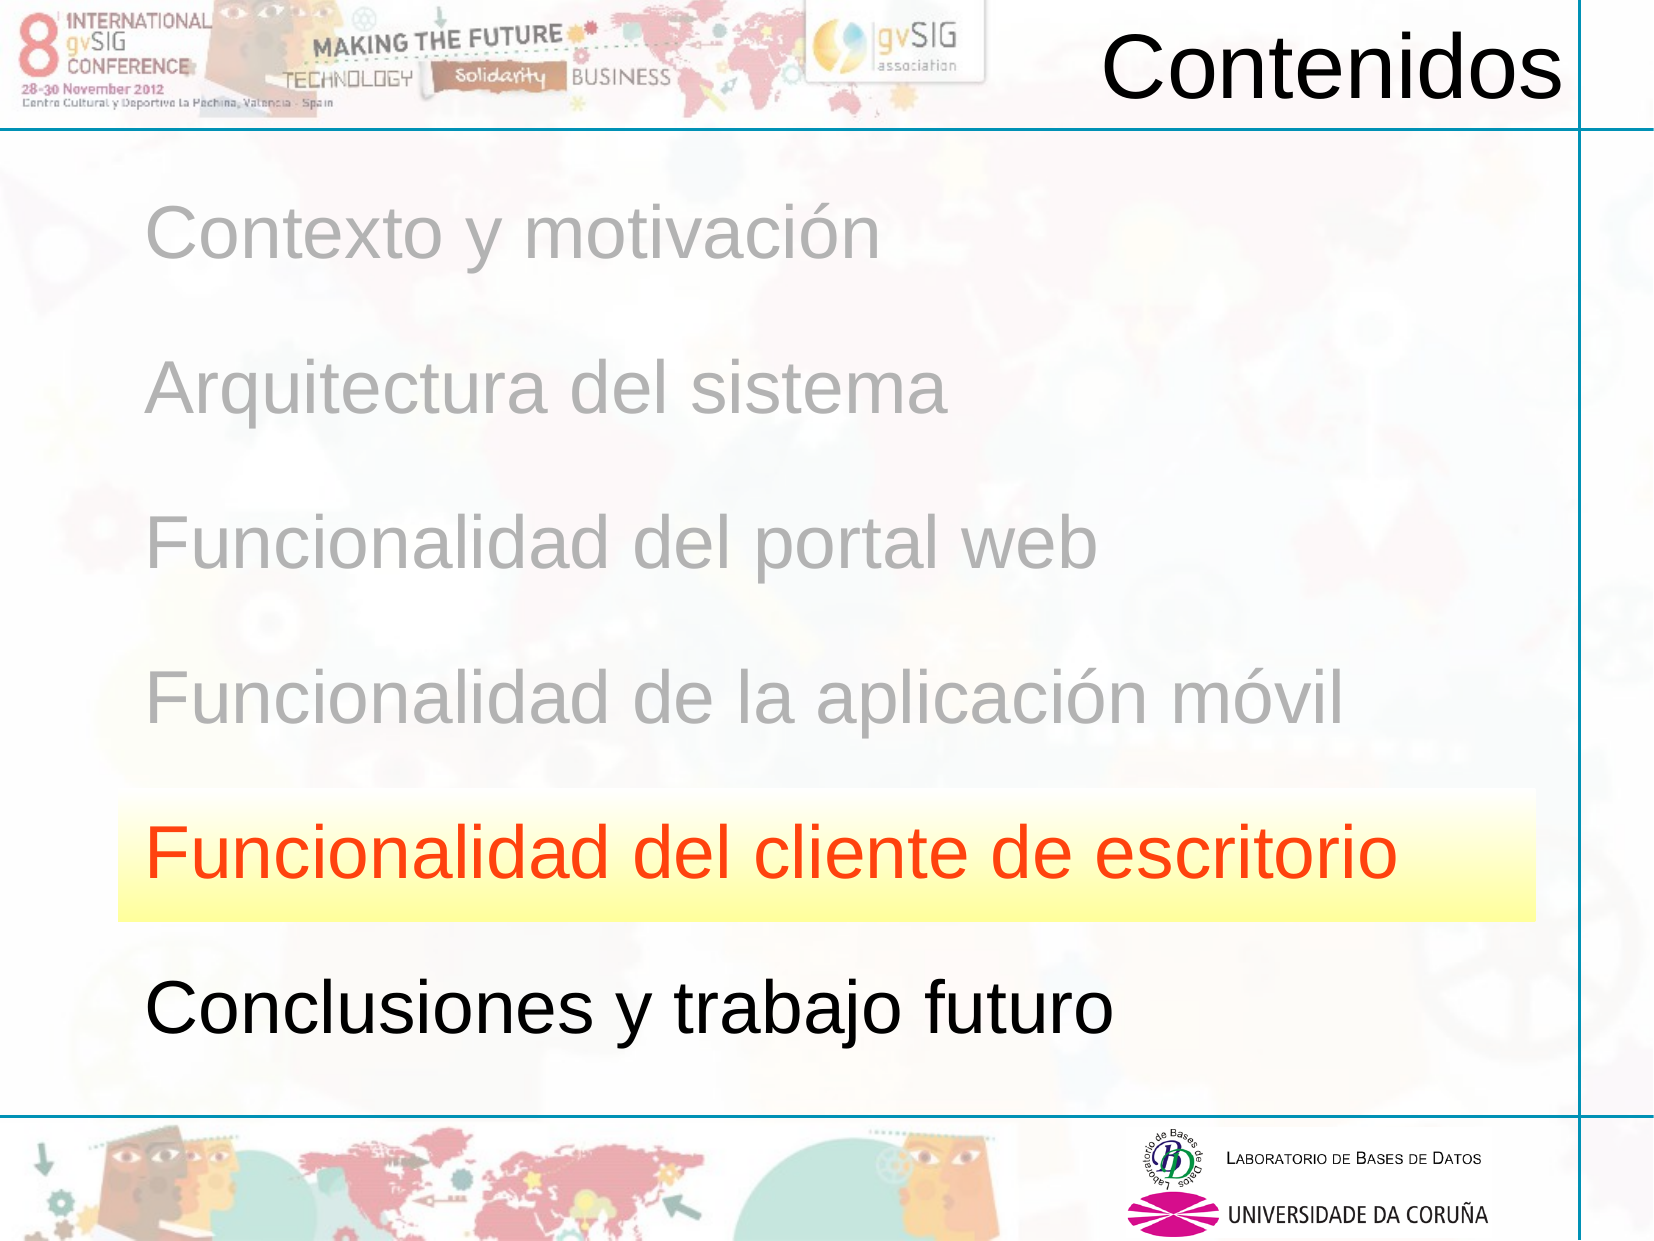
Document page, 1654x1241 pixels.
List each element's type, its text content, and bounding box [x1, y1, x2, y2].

list Contexto y motivación Arquitectura del sistema Funcionalidad del portal web Funcionalidad de la aplicación móvil Funcionalidad del cliente de escritorio Conclusiones y trabajo futuro [73, 139, 1571, 1101]
title Contenidos [76, 14, 1565, 119]
picture [1126, 1127, 1492, 1238]
